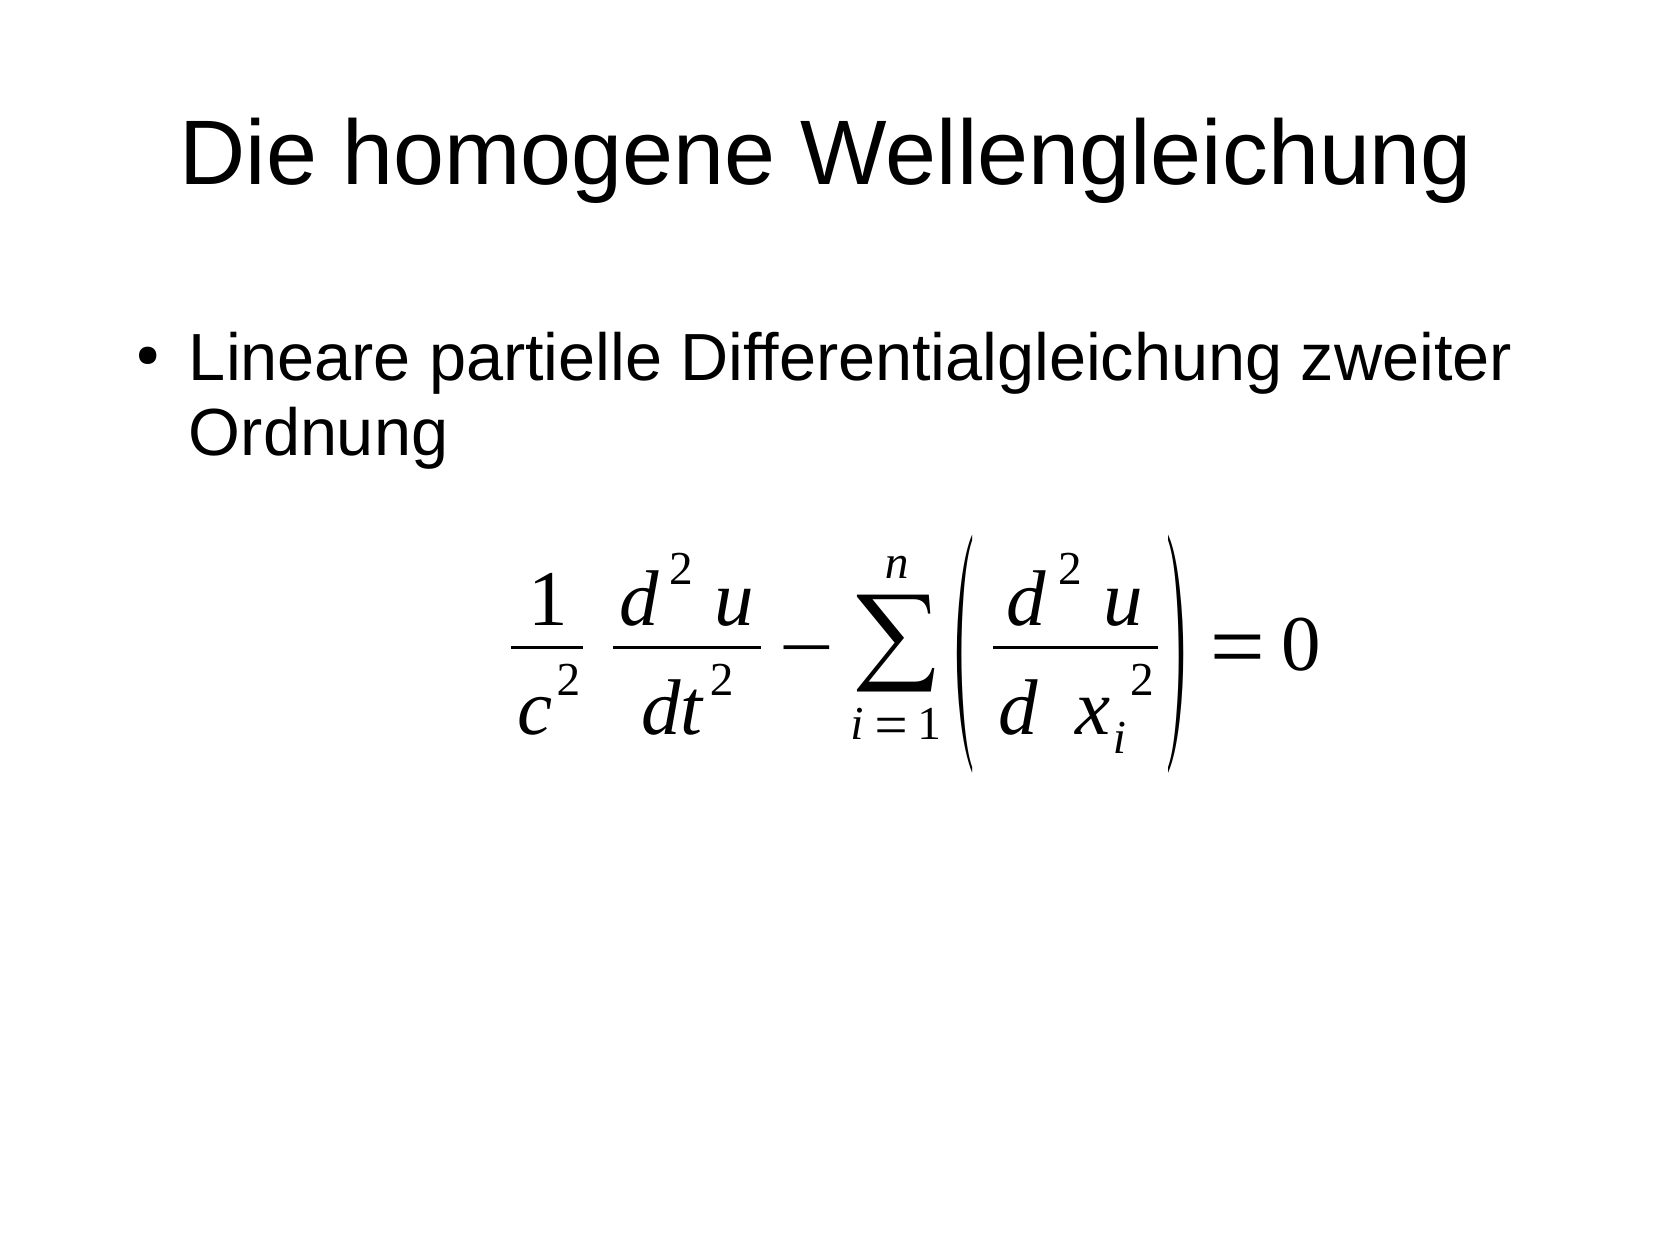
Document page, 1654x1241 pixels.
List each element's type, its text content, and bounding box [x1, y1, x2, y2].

title Die homogene Wellengleichung [82, 49, 1571, 257]
chart [501, 650, 1327, 776]
list Lineare partielle Differentialgleichung zweiter Ordnung [118, 319, 1571, 650]
